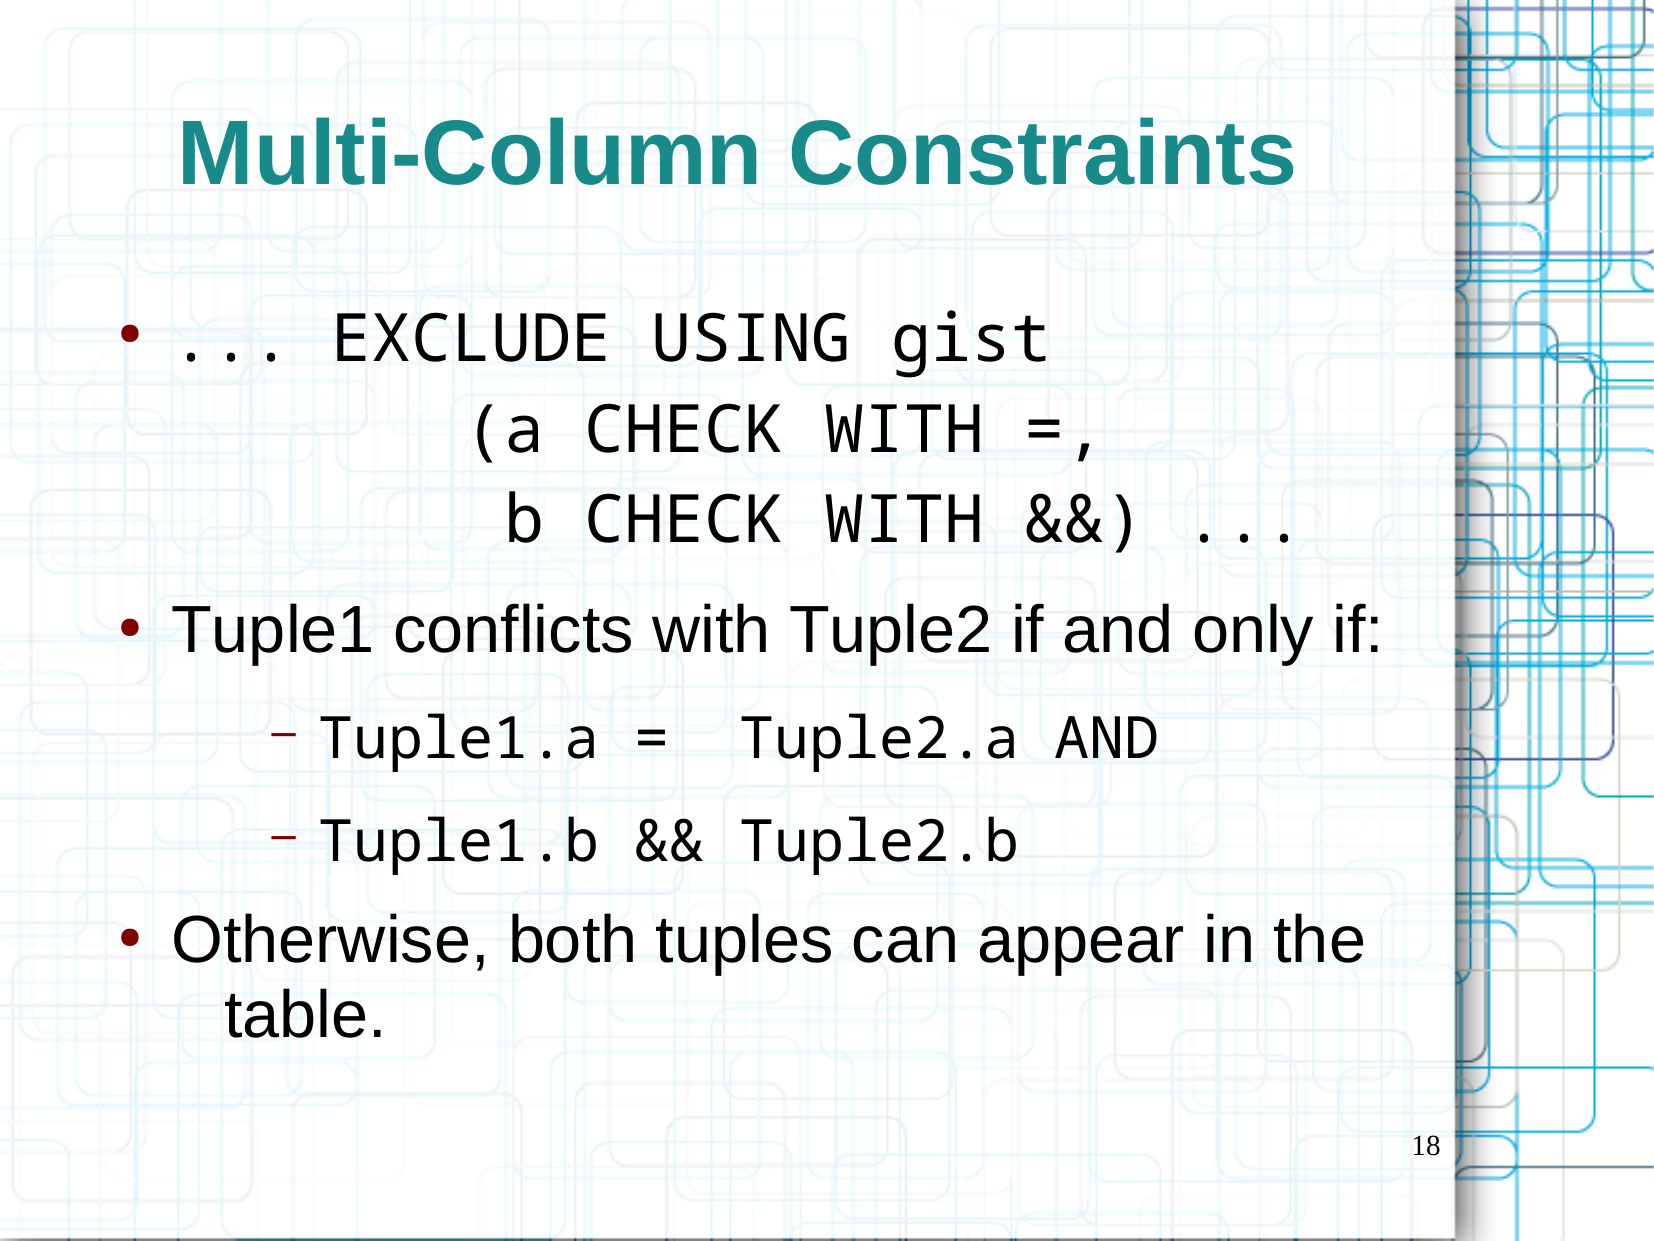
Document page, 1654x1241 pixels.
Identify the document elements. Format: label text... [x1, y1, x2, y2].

picture [0, 0, 1654, 1241]
list ... EXCLUDE USING gist (a CHECK WITH =, b CHECK WITH &&) ... Tuple1 conflicts with Tuple2 if and only if: Tuple1.a = Tuple2.a AND Tuple1.b && Tuple2.b Otherwise, both tuples can appear in the table. [82, 290, 1418, 1094]
title Multi-Column Constraints [59, 56, 1418, 250]
